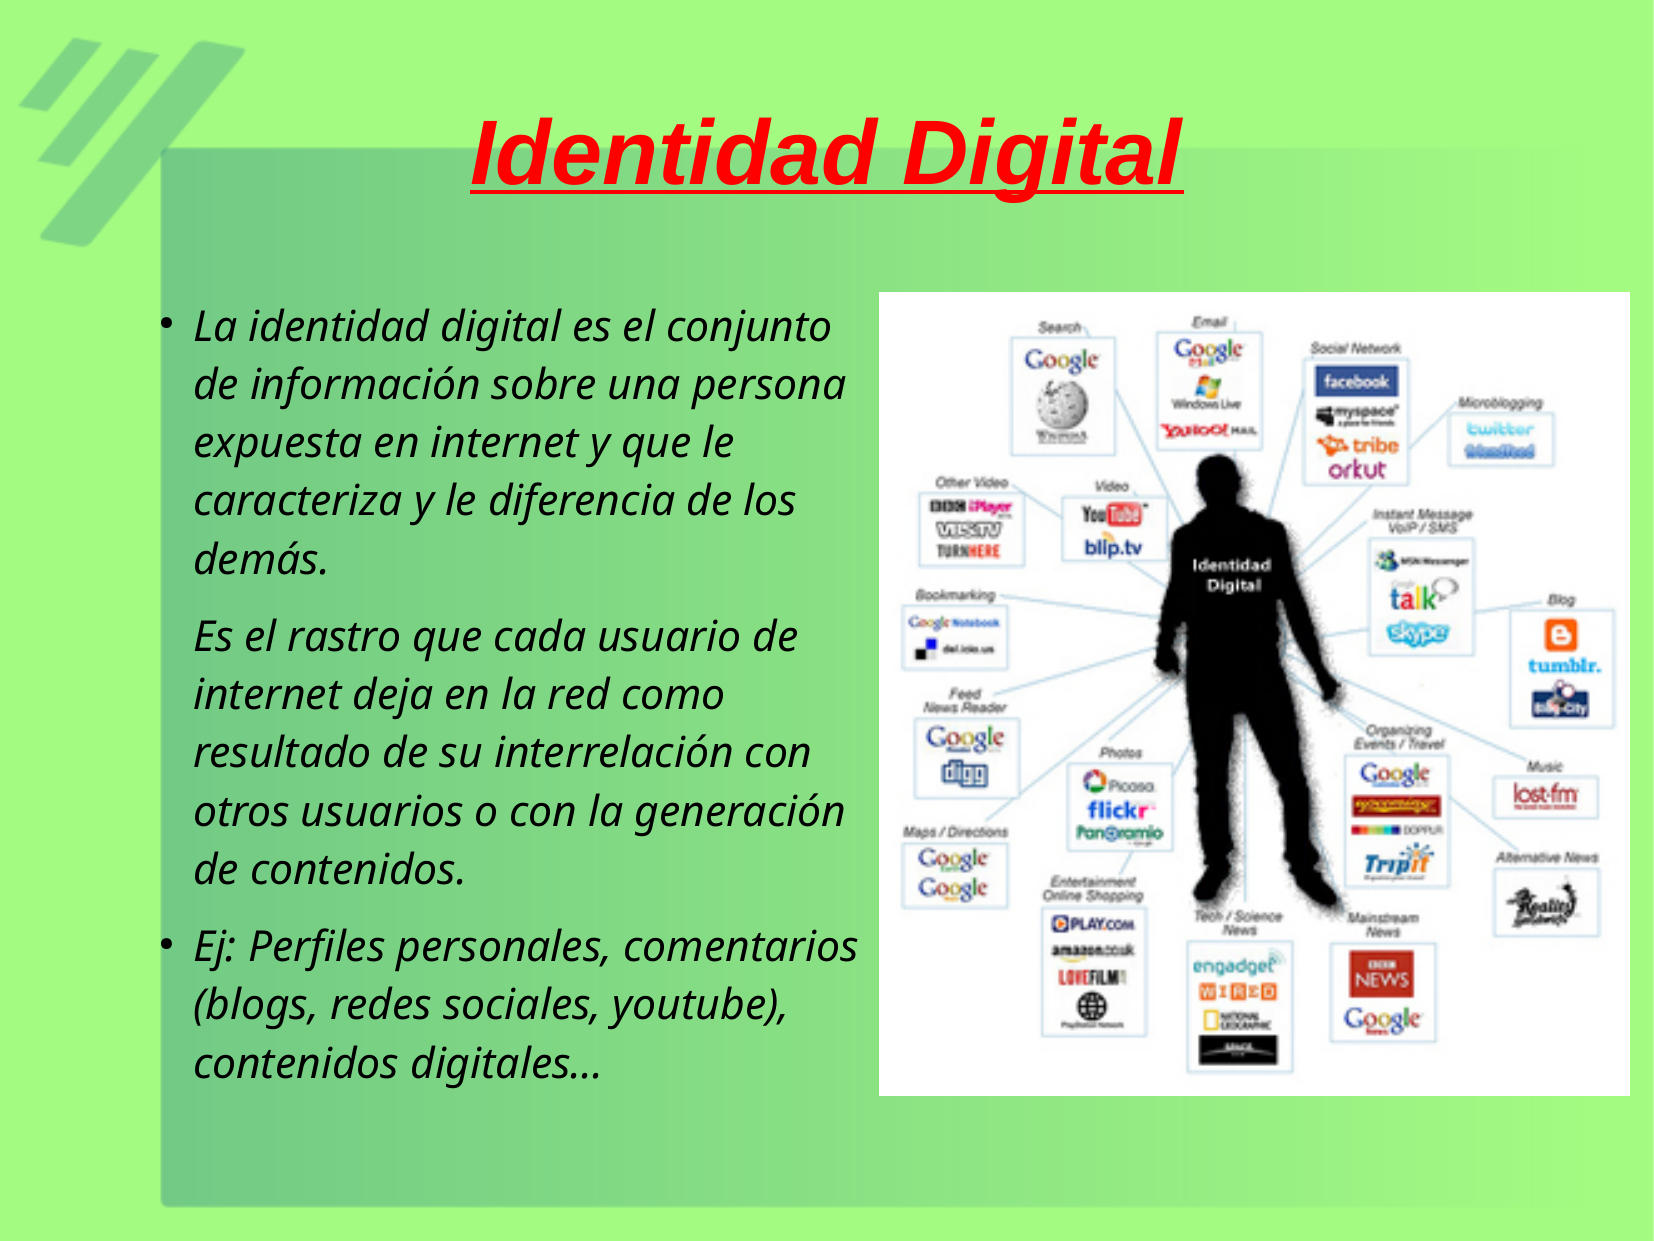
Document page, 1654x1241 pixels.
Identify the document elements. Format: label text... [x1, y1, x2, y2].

list La identidad digital es el conjunto de información sobre una persona expuesta en internet y que le caracteriza y le diferencia de los demás. Es el rastro que cada usuario de internet deja en la red como resultado de su interrelación con otros usuarios o con la generación de contenidos. Ej: Perfiles personales, comentarios (blogs, redes sociales, youtube), contenidos digitales... [147, 295, 875, 1116]
title Identidad Digital [82, 49, 1571, 257]
picture [0, 0, 1654, 1241]
